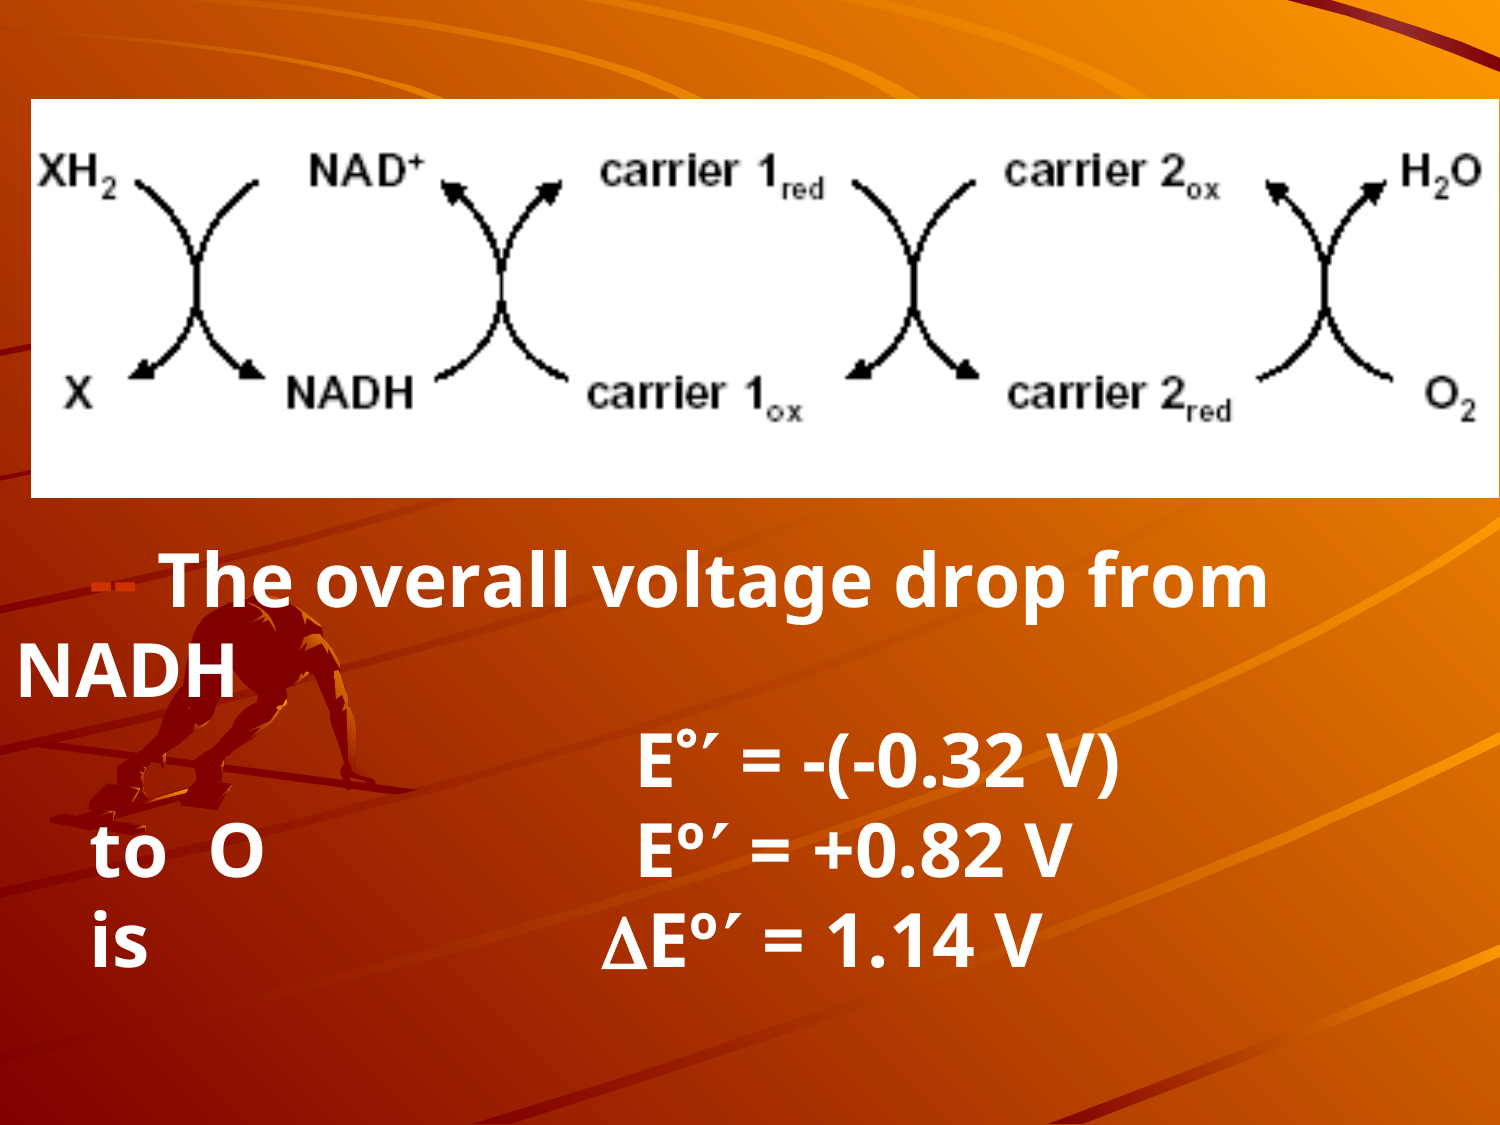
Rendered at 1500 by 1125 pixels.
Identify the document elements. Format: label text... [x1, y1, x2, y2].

text_box -- The overall voltage drop from NADH E = -(-0.32 V) to O Eº = +0.82 V is Eº = 1.14 V [0, 524, 1500, 991]
picture [31, 99, 1499, 498]
